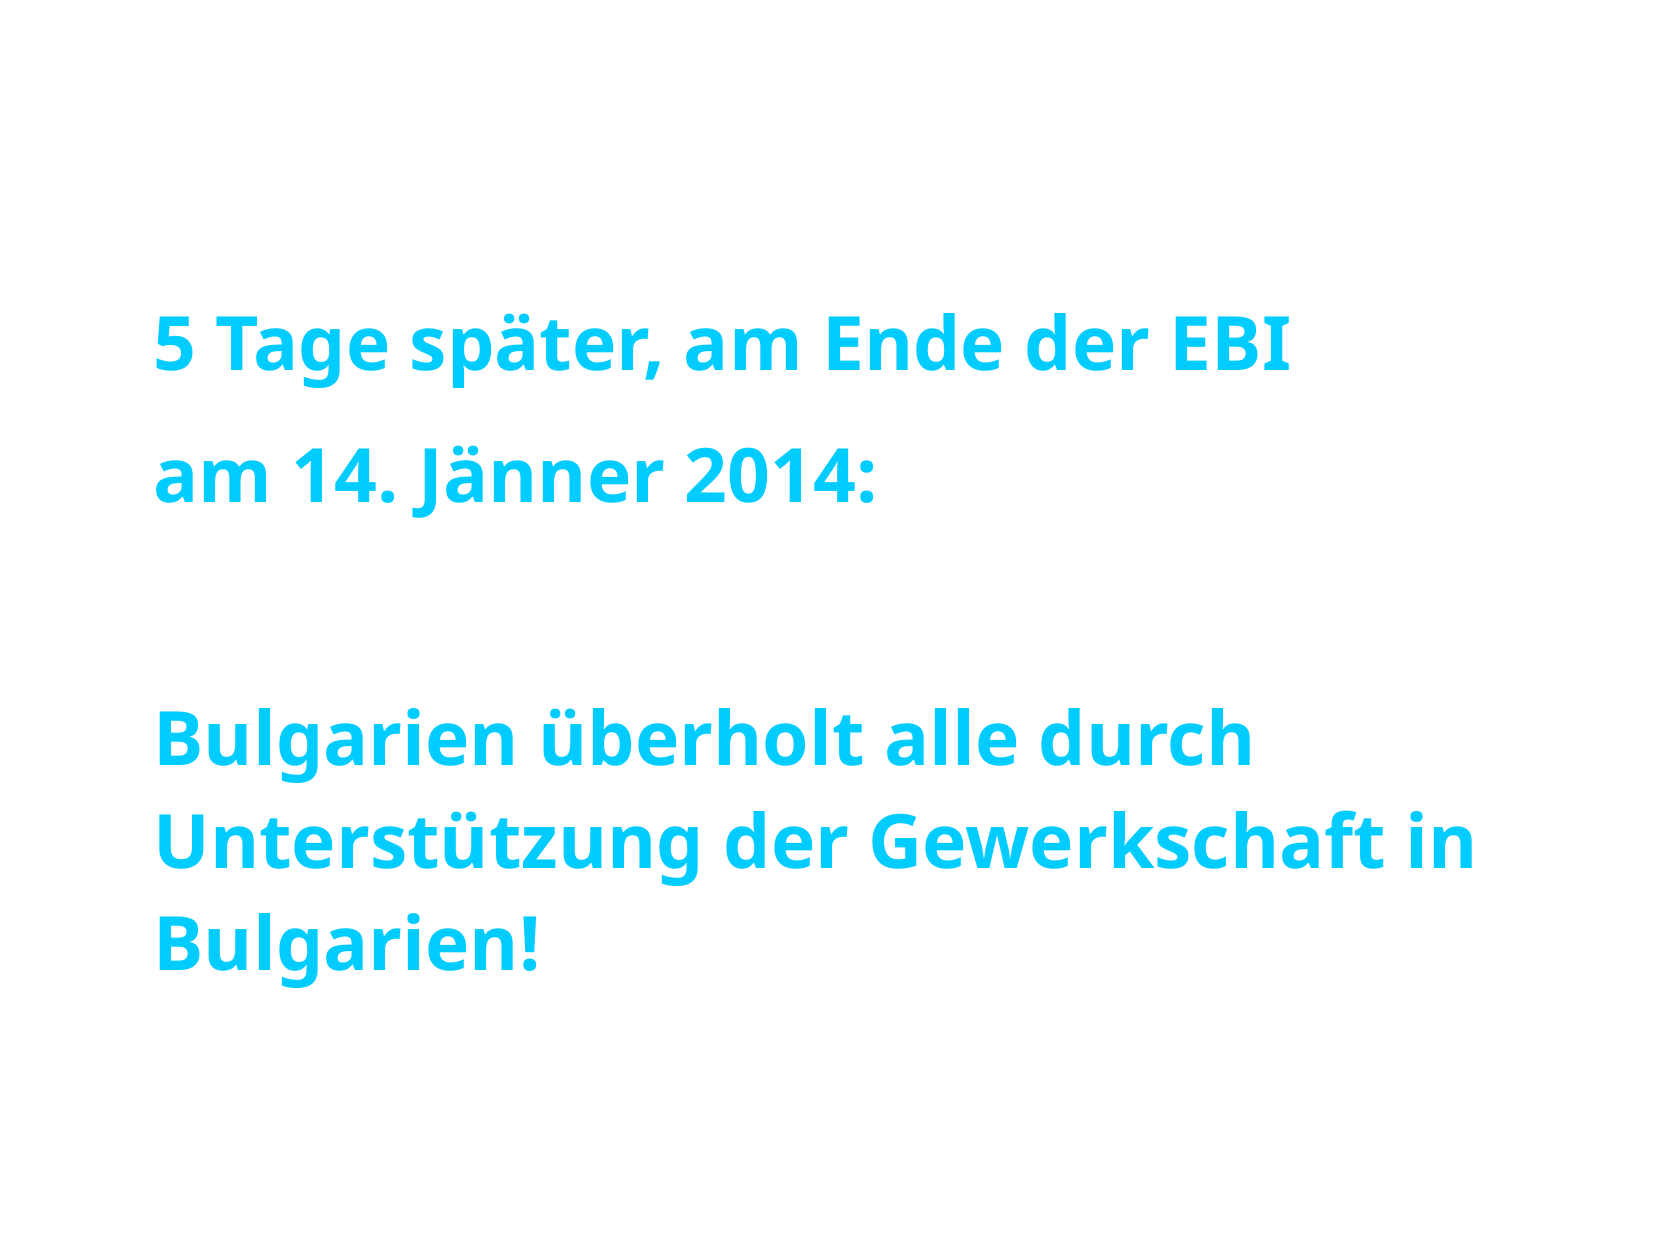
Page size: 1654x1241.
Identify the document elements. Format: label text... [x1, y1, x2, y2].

list 5 Tage später, am Ende der EBI am 14. Jänner 2014: Bulgarien überholt alle durch Unterstützung der Gewerkschaft in Bulgarien! [82, 290, 1571, 1010]
